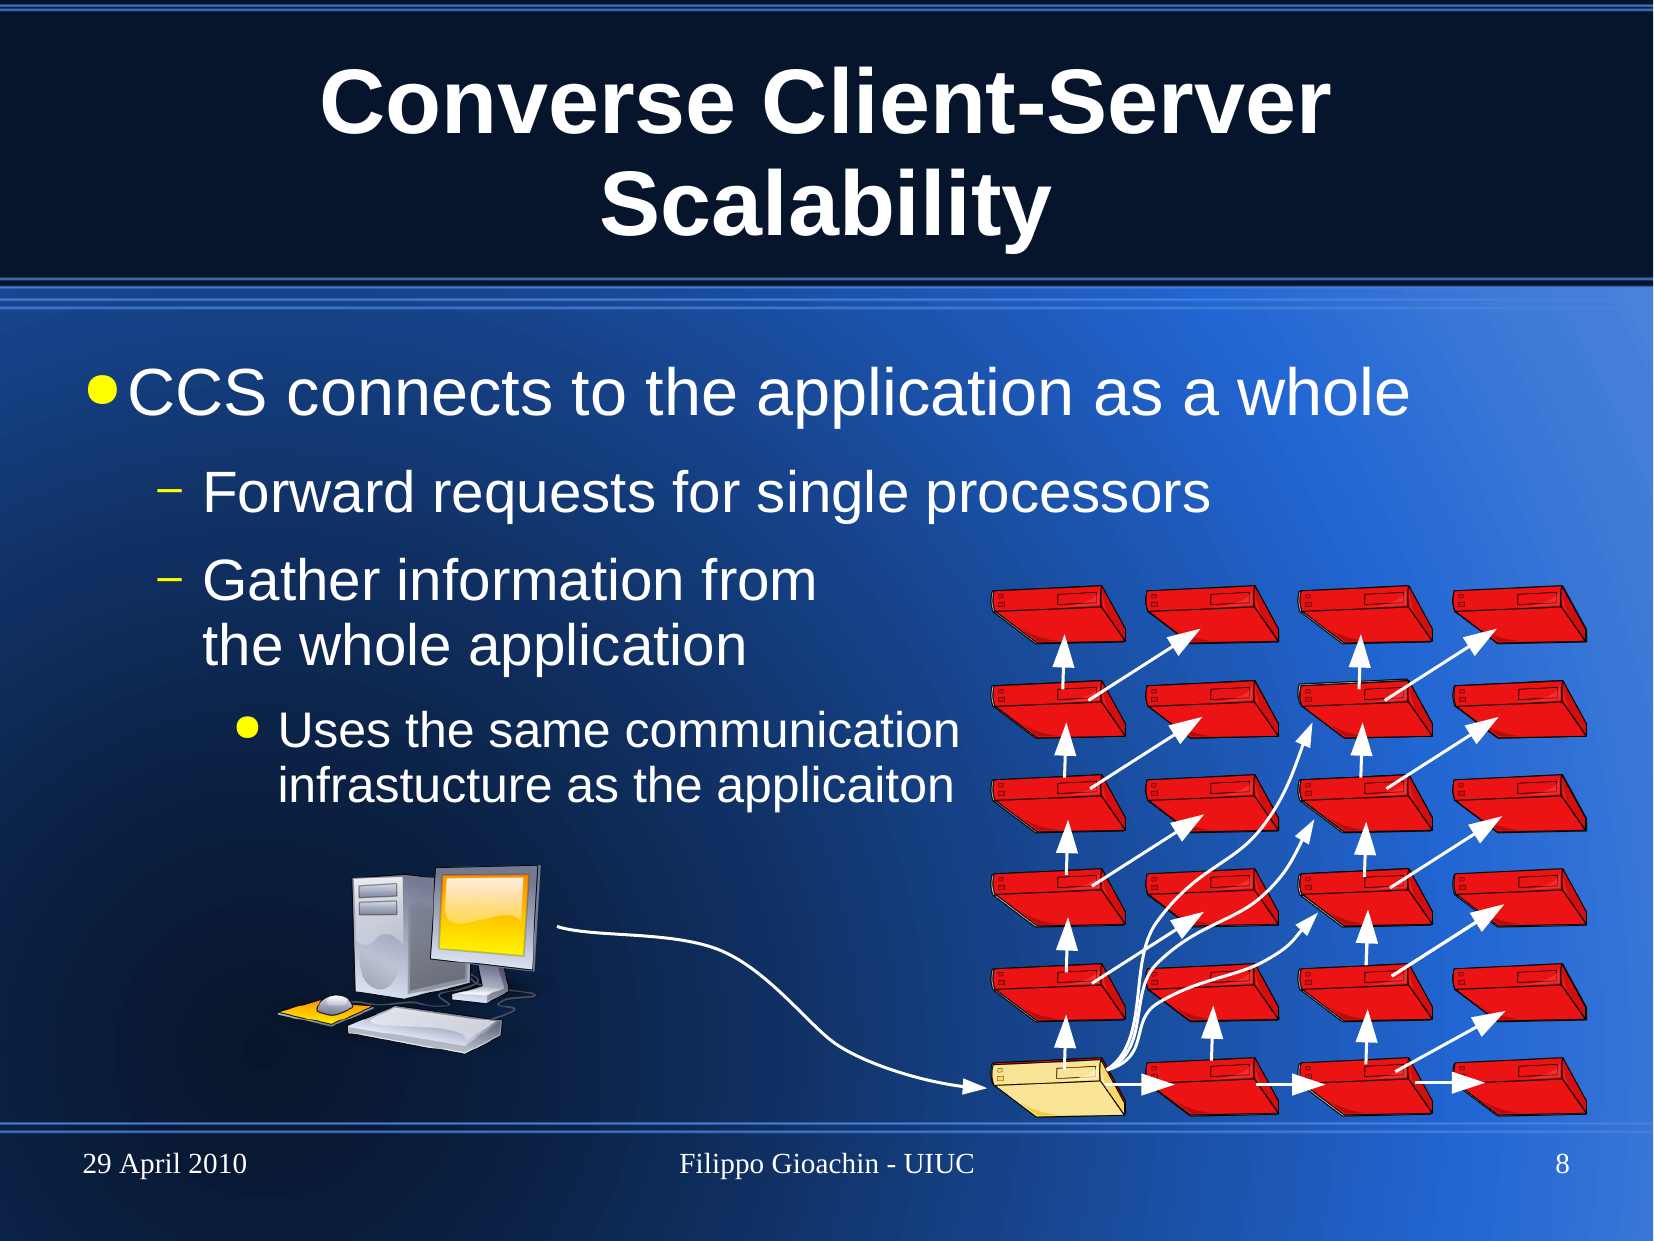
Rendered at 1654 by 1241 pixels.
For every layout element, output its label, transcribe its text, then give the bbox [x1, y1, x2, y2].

picture [0, 0, 1654, 1241]
list CCS connects to the application as a whole Forward requests for single processors Gather information from the whole application Uses the same communication infrastucture as the applicaiton [82, 355, 1571, 1174]
title Converse Client-Server Scalability [82, 50, 1571, 256]
